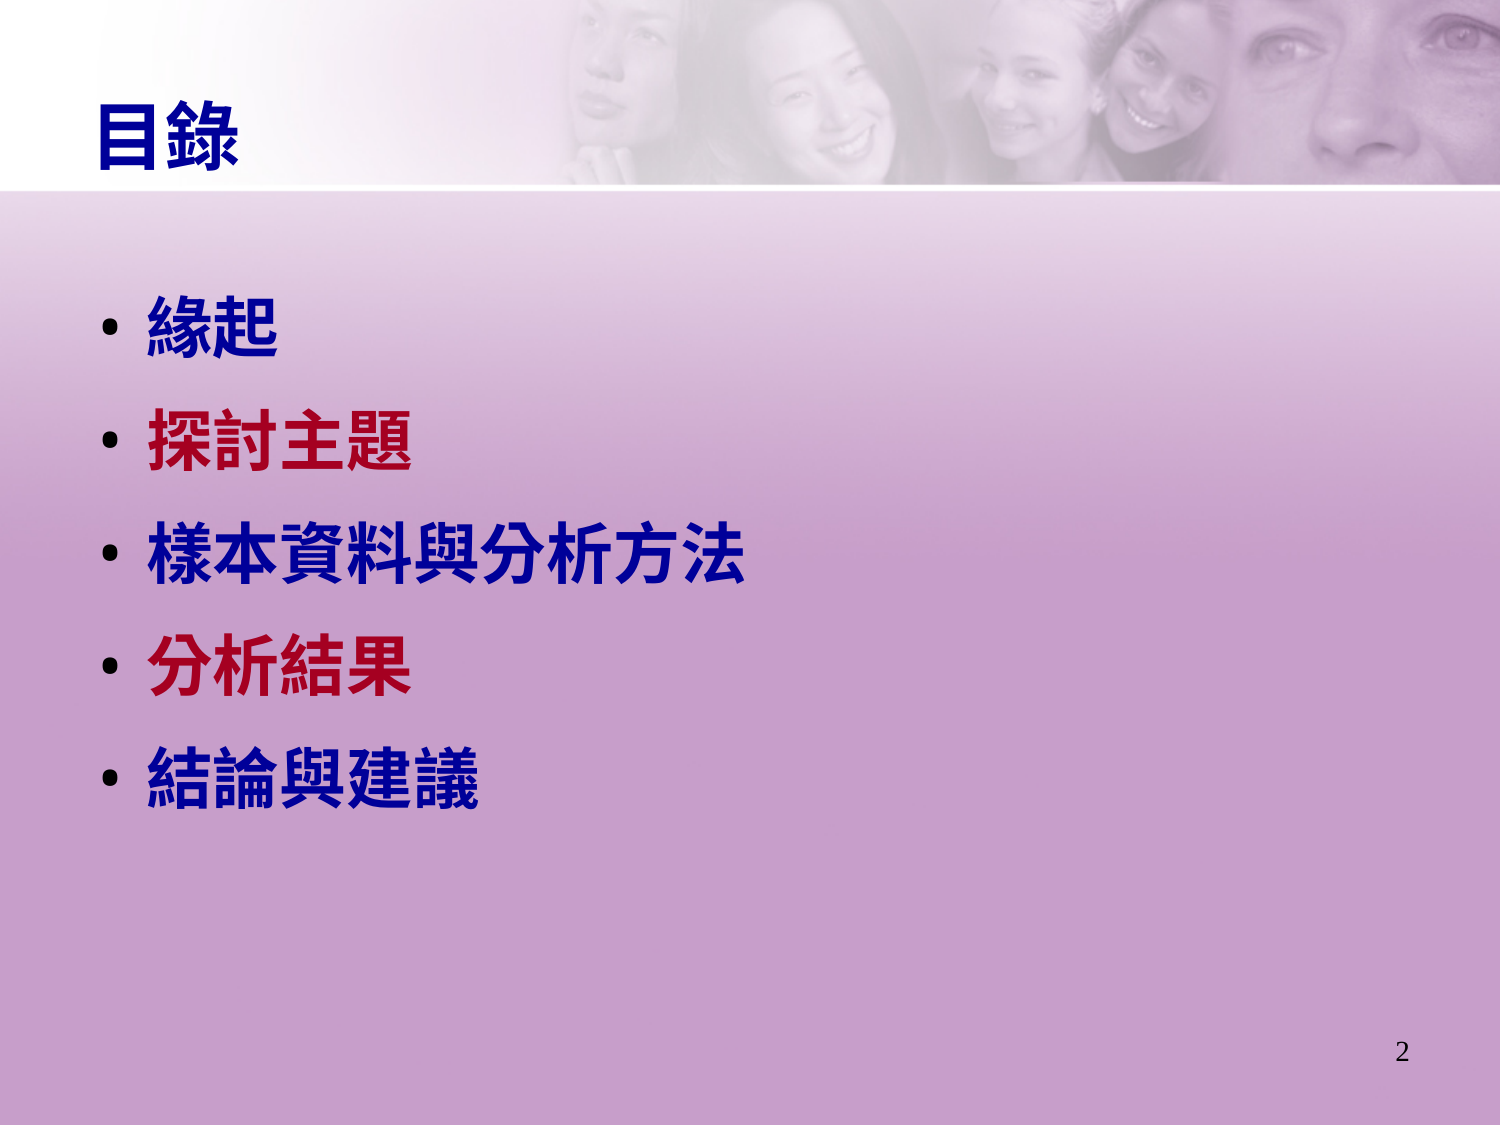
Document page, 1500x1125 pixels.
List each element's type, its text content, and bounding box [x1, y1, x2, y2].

list 緣起 探討主題 樣本資料與分析方法 分析結果 結論與建議 [75, 262, 1426, 1038]
text_box <編號> [1074, 1038, 1426, 1103]
title 目錄 [75, 12, 1188, 188]
picture [0, 0, 1500, 1125]
